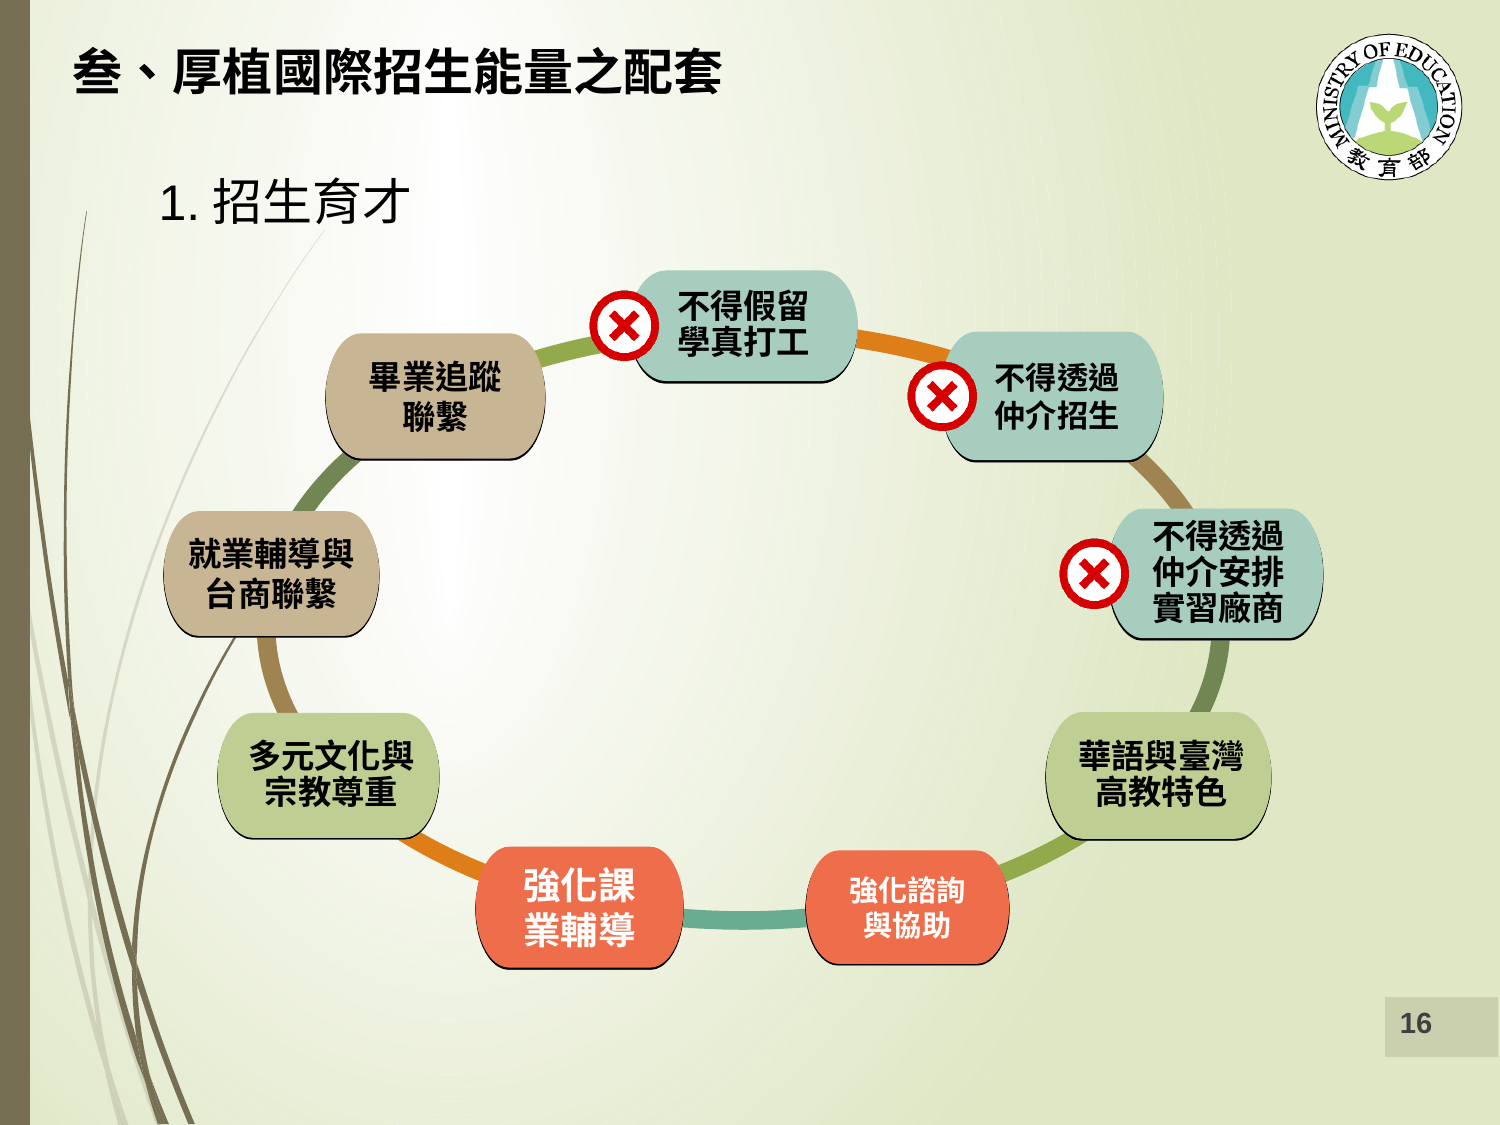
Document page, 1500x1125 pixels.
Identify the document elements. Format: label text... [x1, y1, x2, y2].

text_box 強化諮詢與協助 [806, 850, 1010, 964]
text_box 多元文化與宗教尊重 [217, 712, 440, 838]
text_box 不得假留學真打工 [638, 270, 858, 382]
text_box 強化課業輔導 [475, 846, 684, 968]
text_box 1.招生育才 [143, 163, 1324, 239]
text_box 就業輔導與台商聯繫 [163, 511, 380, 636]
picture [1058, 537, 1130, 610]
picture [1305, 30, 1469, 184]
text_box [535, 337, 588, 368]
text_box 華語與臺灣高教特色 [1046, 712, 1272, 839]
text_box 不得透過 仲介招生 [946, 331, 1164, 461]
picture [588, 289, 660, 362]
text_box [682, 908, 808, 930]
text_box [395, 831, 485, 881]
text_box 不得透過 仲介安排 實習廠商 [1114, 508, 1324, 639]
text_box [855, 329, 950, 360]
text_box 畢業追蹤 聯繫 [325, 333, 546, 459]
text_box 叁、厚植國際招生能量之配套 [58, 33, 1156, 109]
text_box [999, 832, 1091, 882]
slide_number <編號> [1385, 997, 1499, 1057]
text_box [257, 636, 298, 712]
text_box [1126, 453, 1193, 508]
text_box [292, 451, 363, 511]
picture [906, 360, 978, 432]
text_box [1189, 639, 1230, 712]
